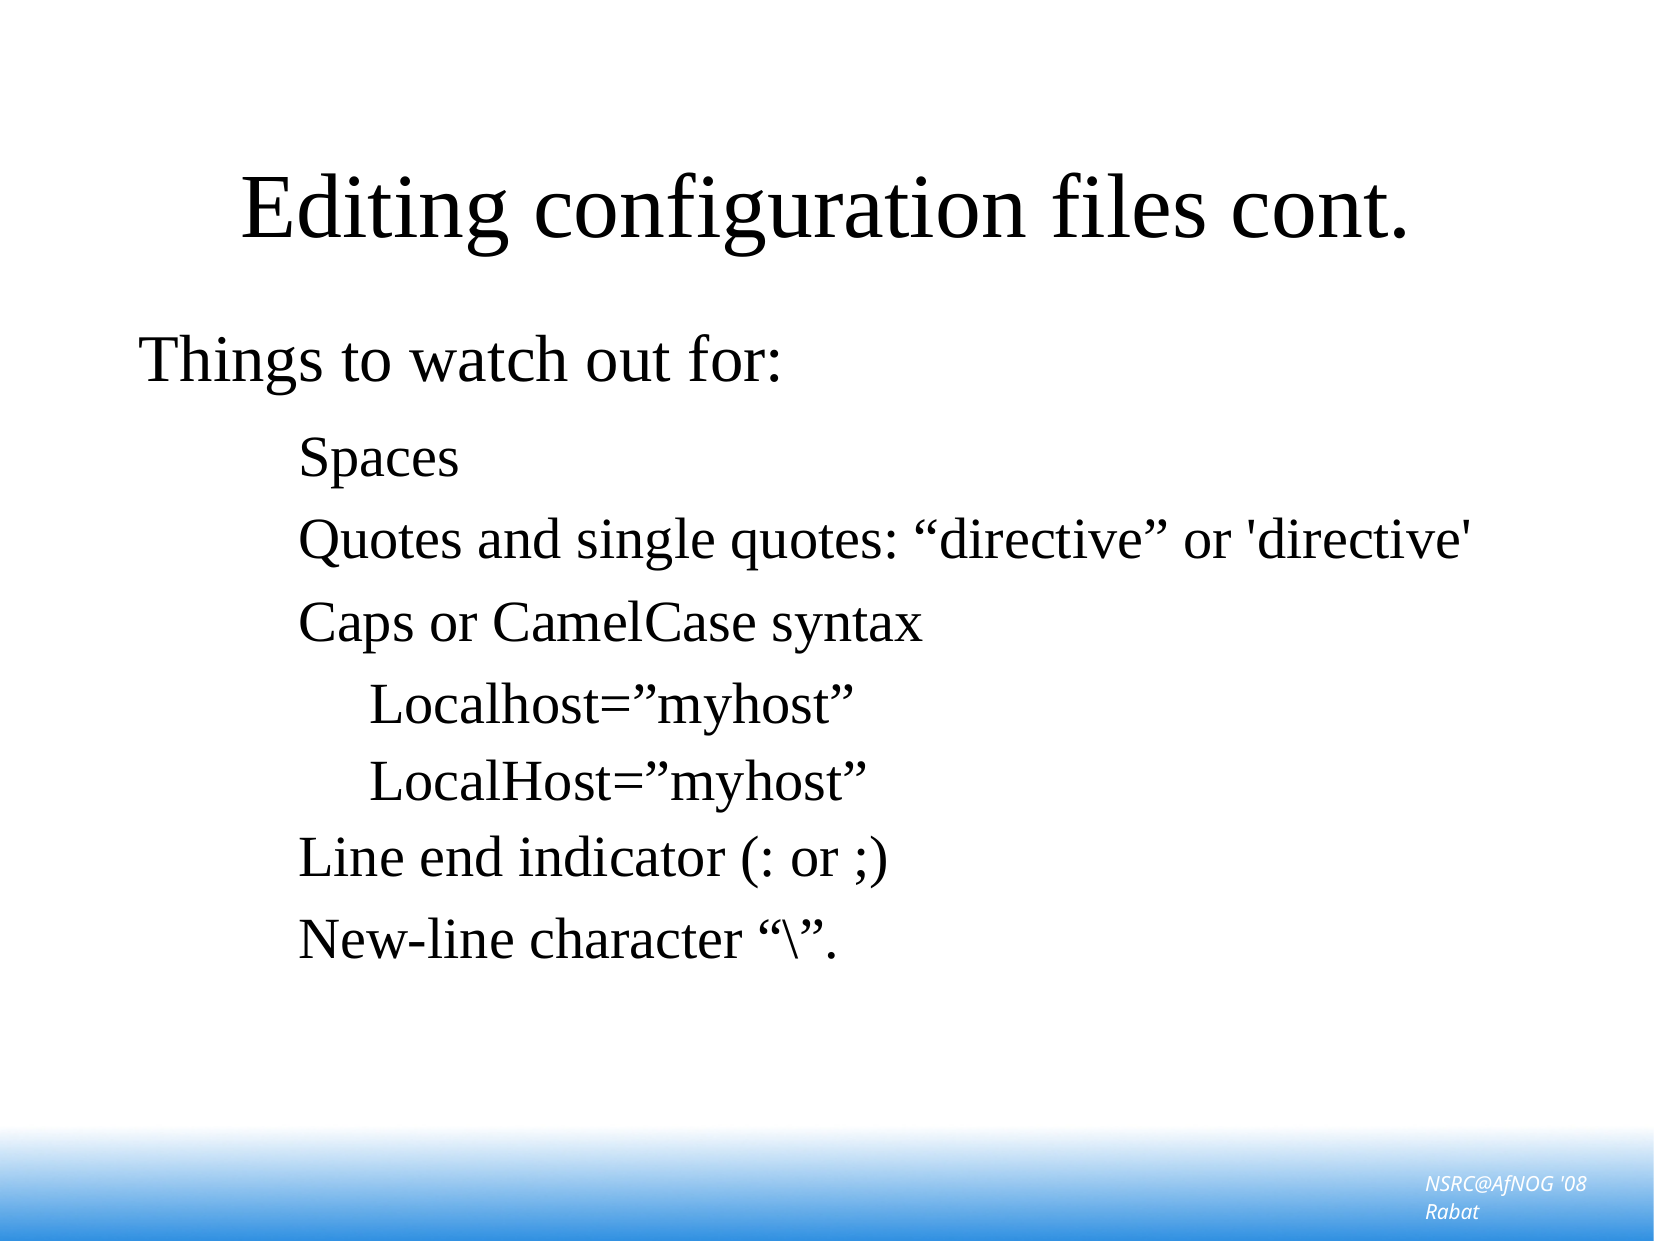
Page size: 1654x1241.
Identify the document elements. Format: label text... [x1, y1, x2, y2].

list Things to watch out for: Spaces Quotes and single quotes: “directive” or 'directive' Caps or CamelCase syntax Localhost=”myhost” LocalHost=”myhost” Line end indicator (: or ;) New-line character “\”. [121, 327, 1534, 1117]
title Editing configuration files cont. [121, 102, 1534, 311]
picture [0, 1124, 1654, 1241]
